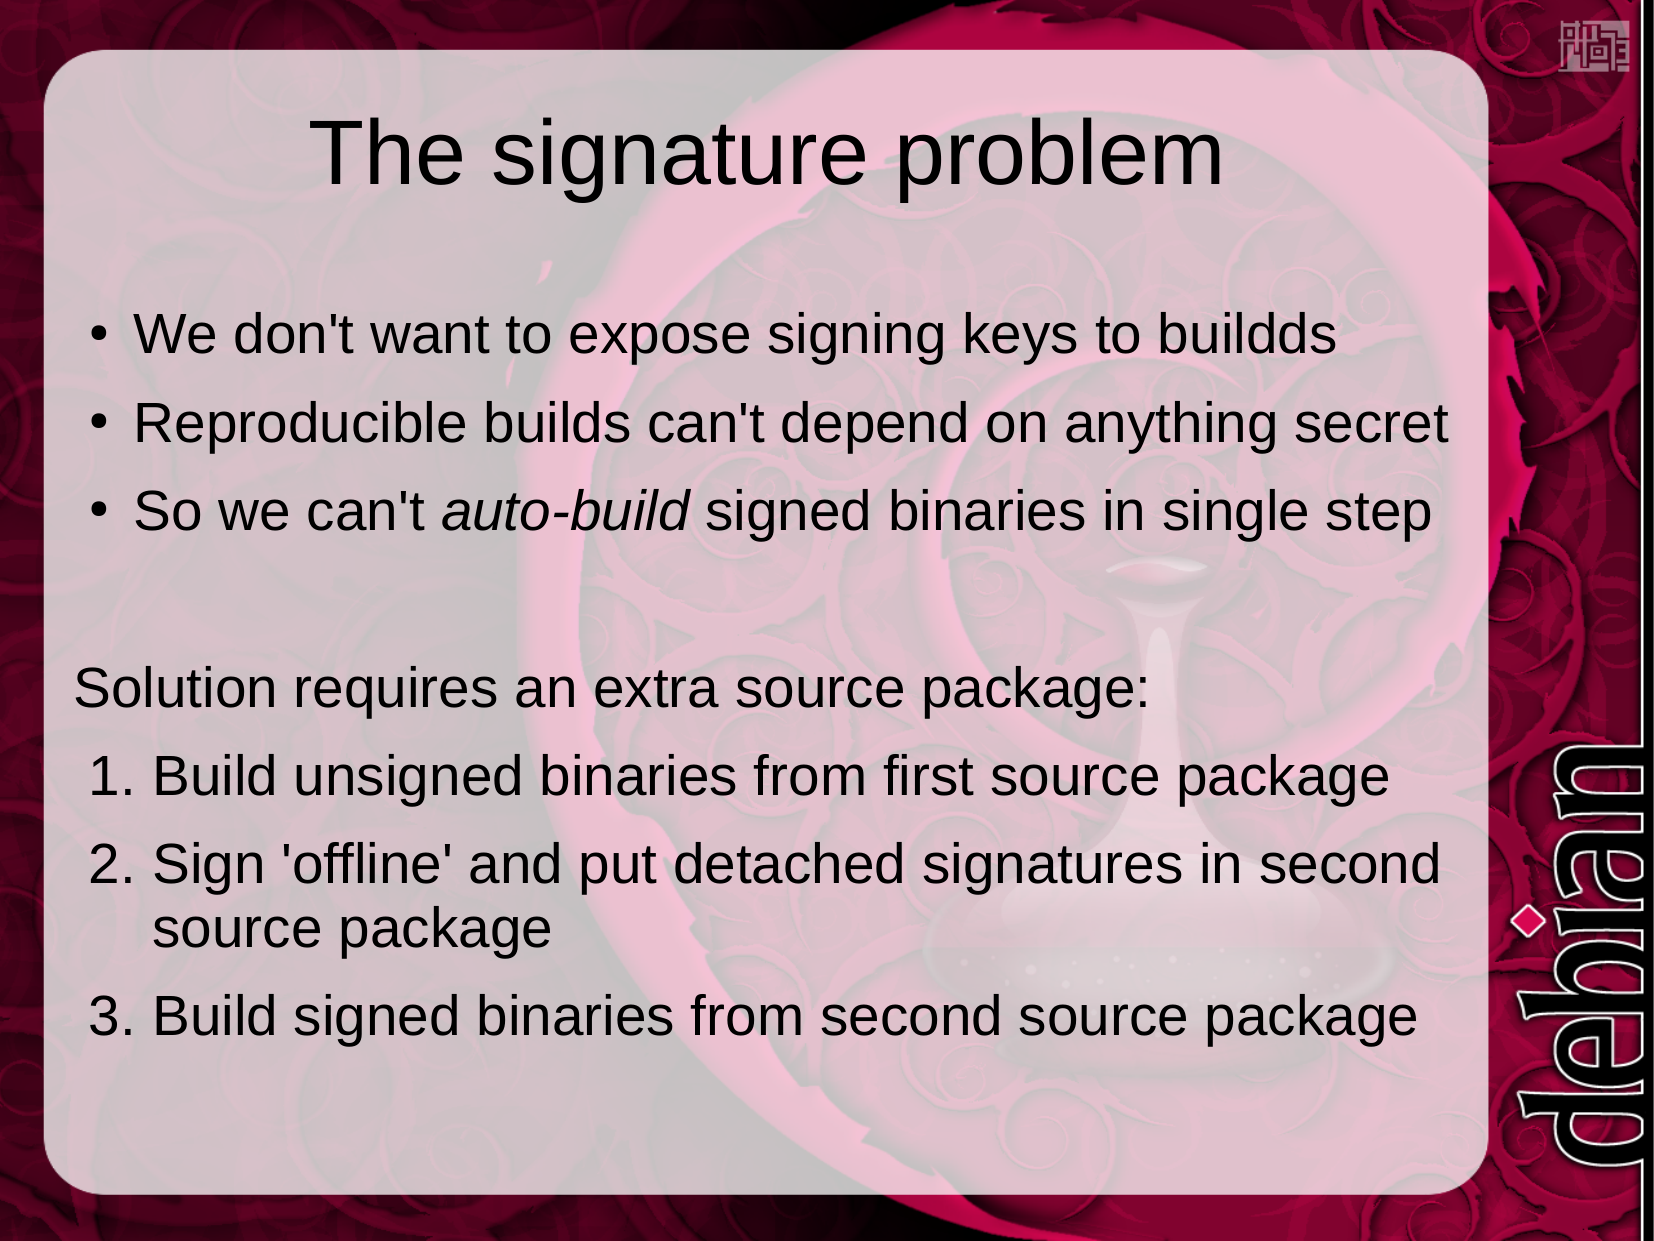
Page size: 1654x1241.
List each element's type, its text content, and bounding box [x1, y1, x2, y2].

text_box We don't want to expose signing keys to buildds Reproducible builds can't depend on anything secret So we can't auto-build signed binaries in single step Solution requires an extra source package: Build unsigned binaries from first source package Sign 'offline' and put detached signatures in second source package Build signed binaries from second source package [59, 295, 1477, 1114]
title The signature problem [59, 49, 1477, 257]
picture [0, 0, 1654, 1241]
